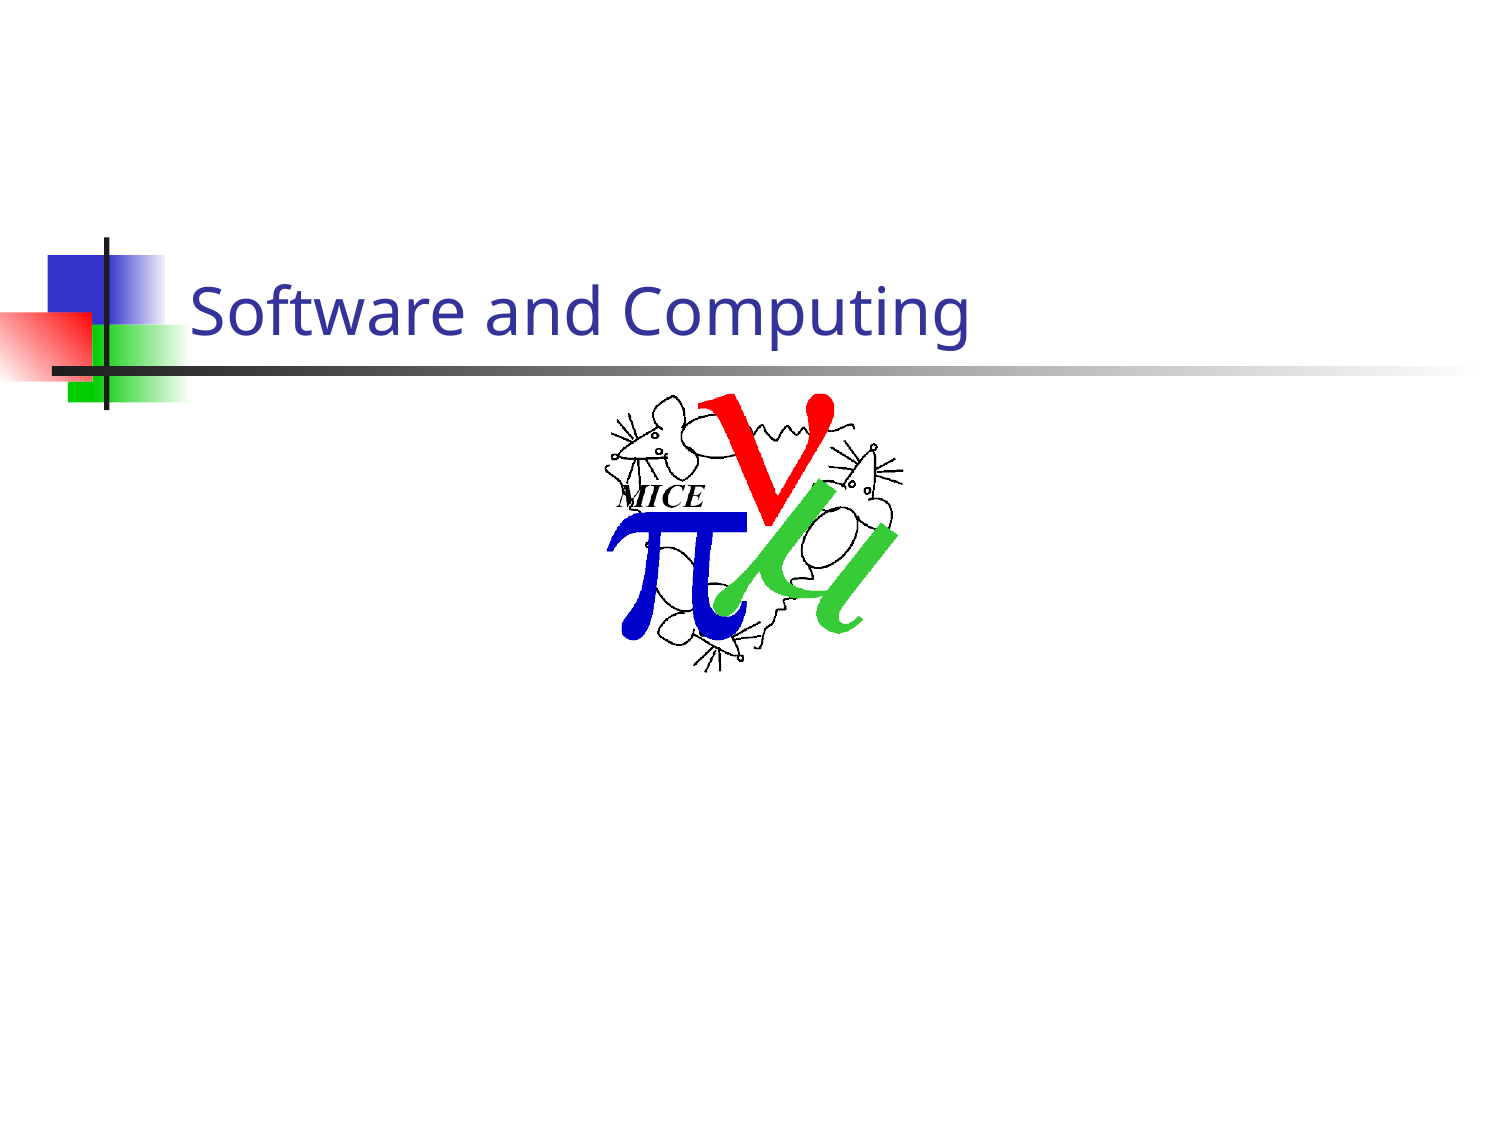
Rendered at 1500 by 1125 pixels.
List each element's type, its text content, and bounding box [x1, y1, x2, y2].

picture [575, 376, 930, 696]
title Software and Computing [174, 159, 1450, 363]
